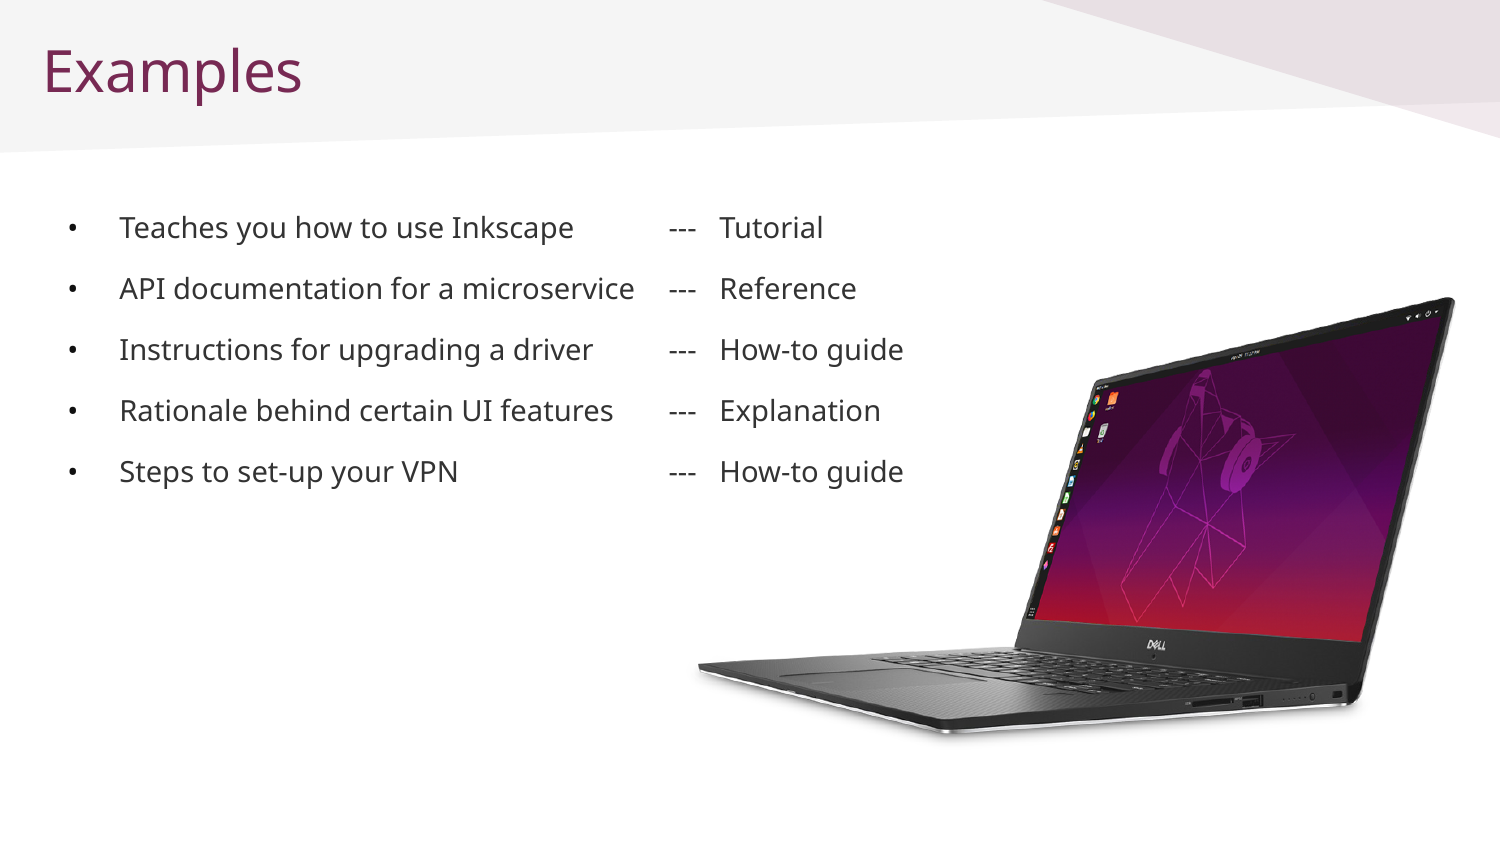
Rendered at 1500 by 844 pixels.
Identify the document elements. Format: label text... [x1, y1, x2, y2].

list --- Tutorial --- Reference --- How-to guide --- Explanation --- How-to guide [593, 148, 1258, 591]
picture [686, 296, 1457, 751]
list Teaches you how to use Inkscape API documentation for a microservice Instructions for upgrading a driver Rationale behind certain UI features Steps to set-up your VPN [44, 148, 593, 591]
title Examples [42, 0, 1336, 151]
